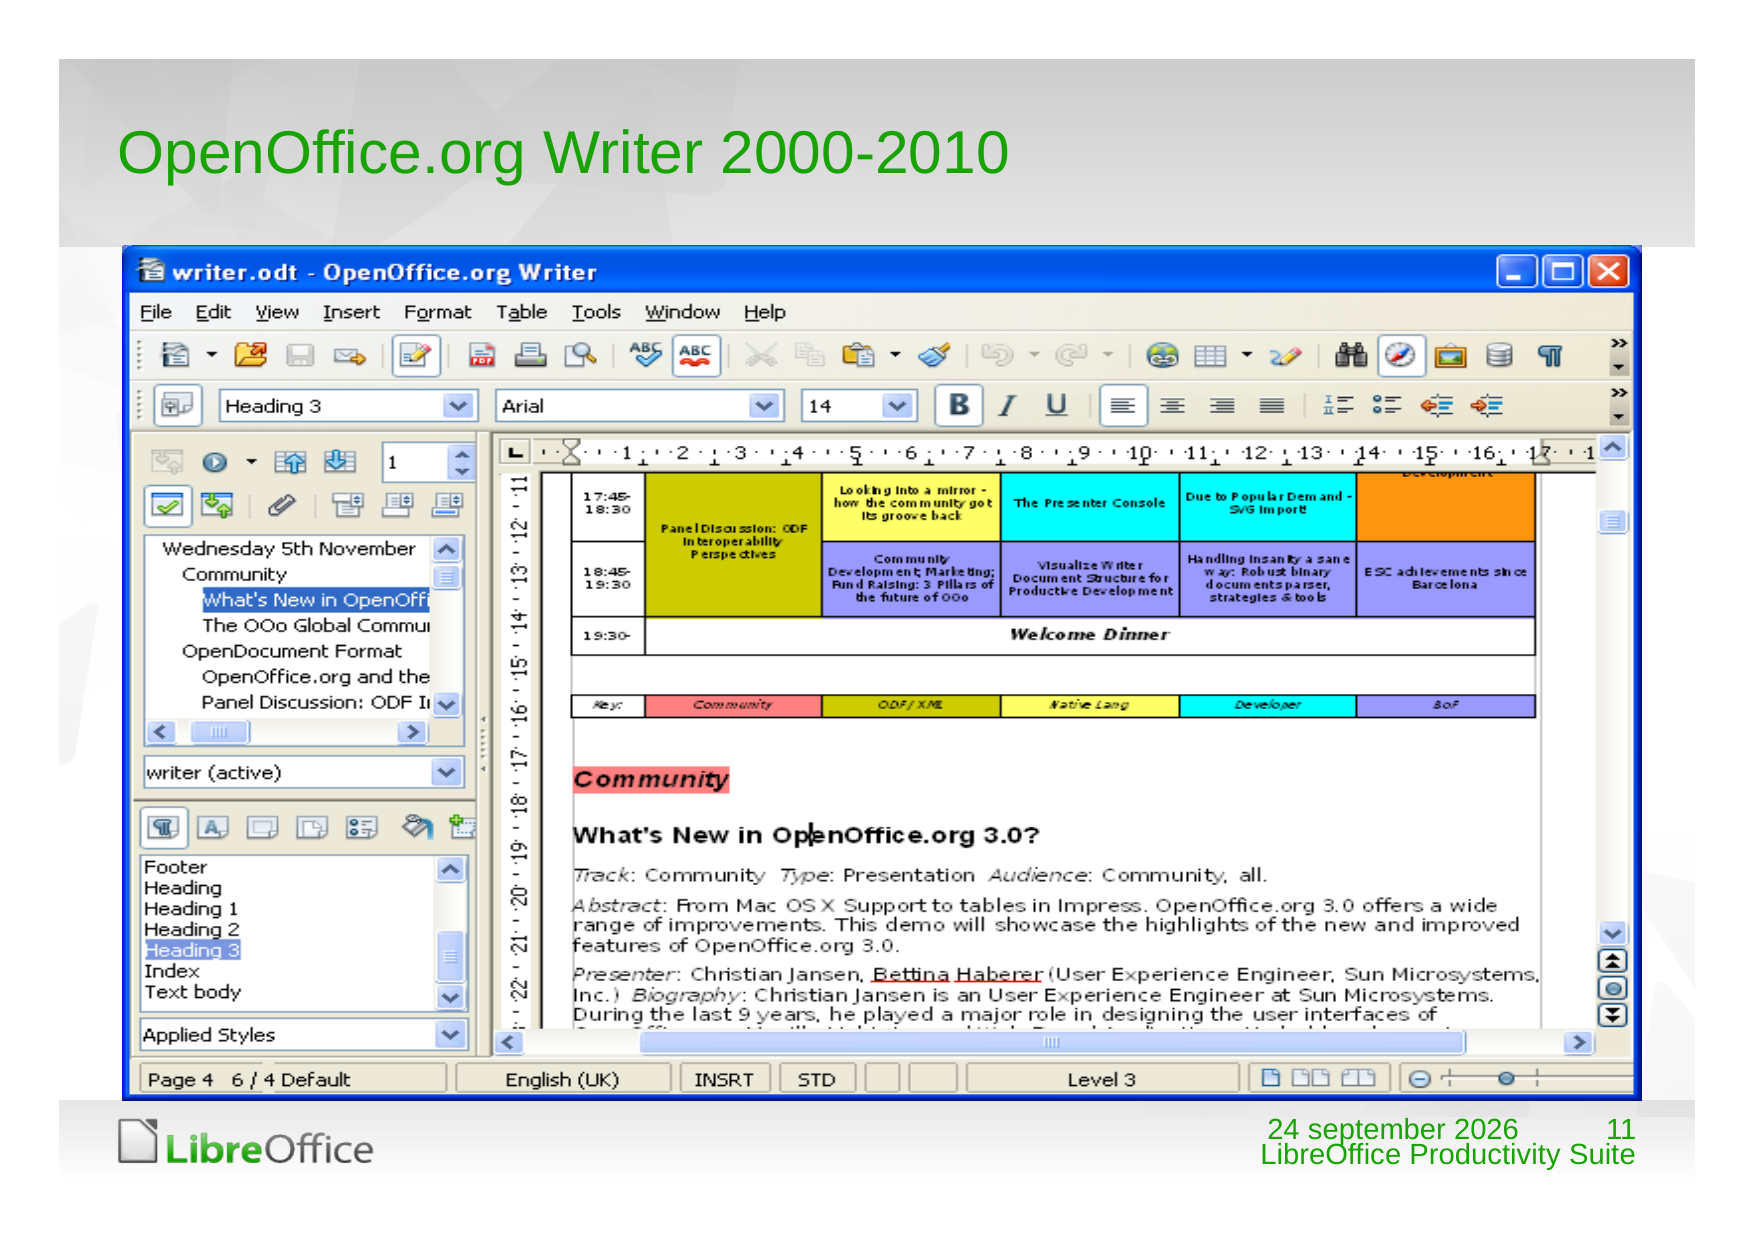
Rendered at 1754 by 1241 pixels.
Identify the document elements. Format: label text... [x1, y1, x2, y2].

picture [59, 59, 1695, 1181]
title OpenOffice.org Writer 2000-2010 [117, 85, 1637, 220]
